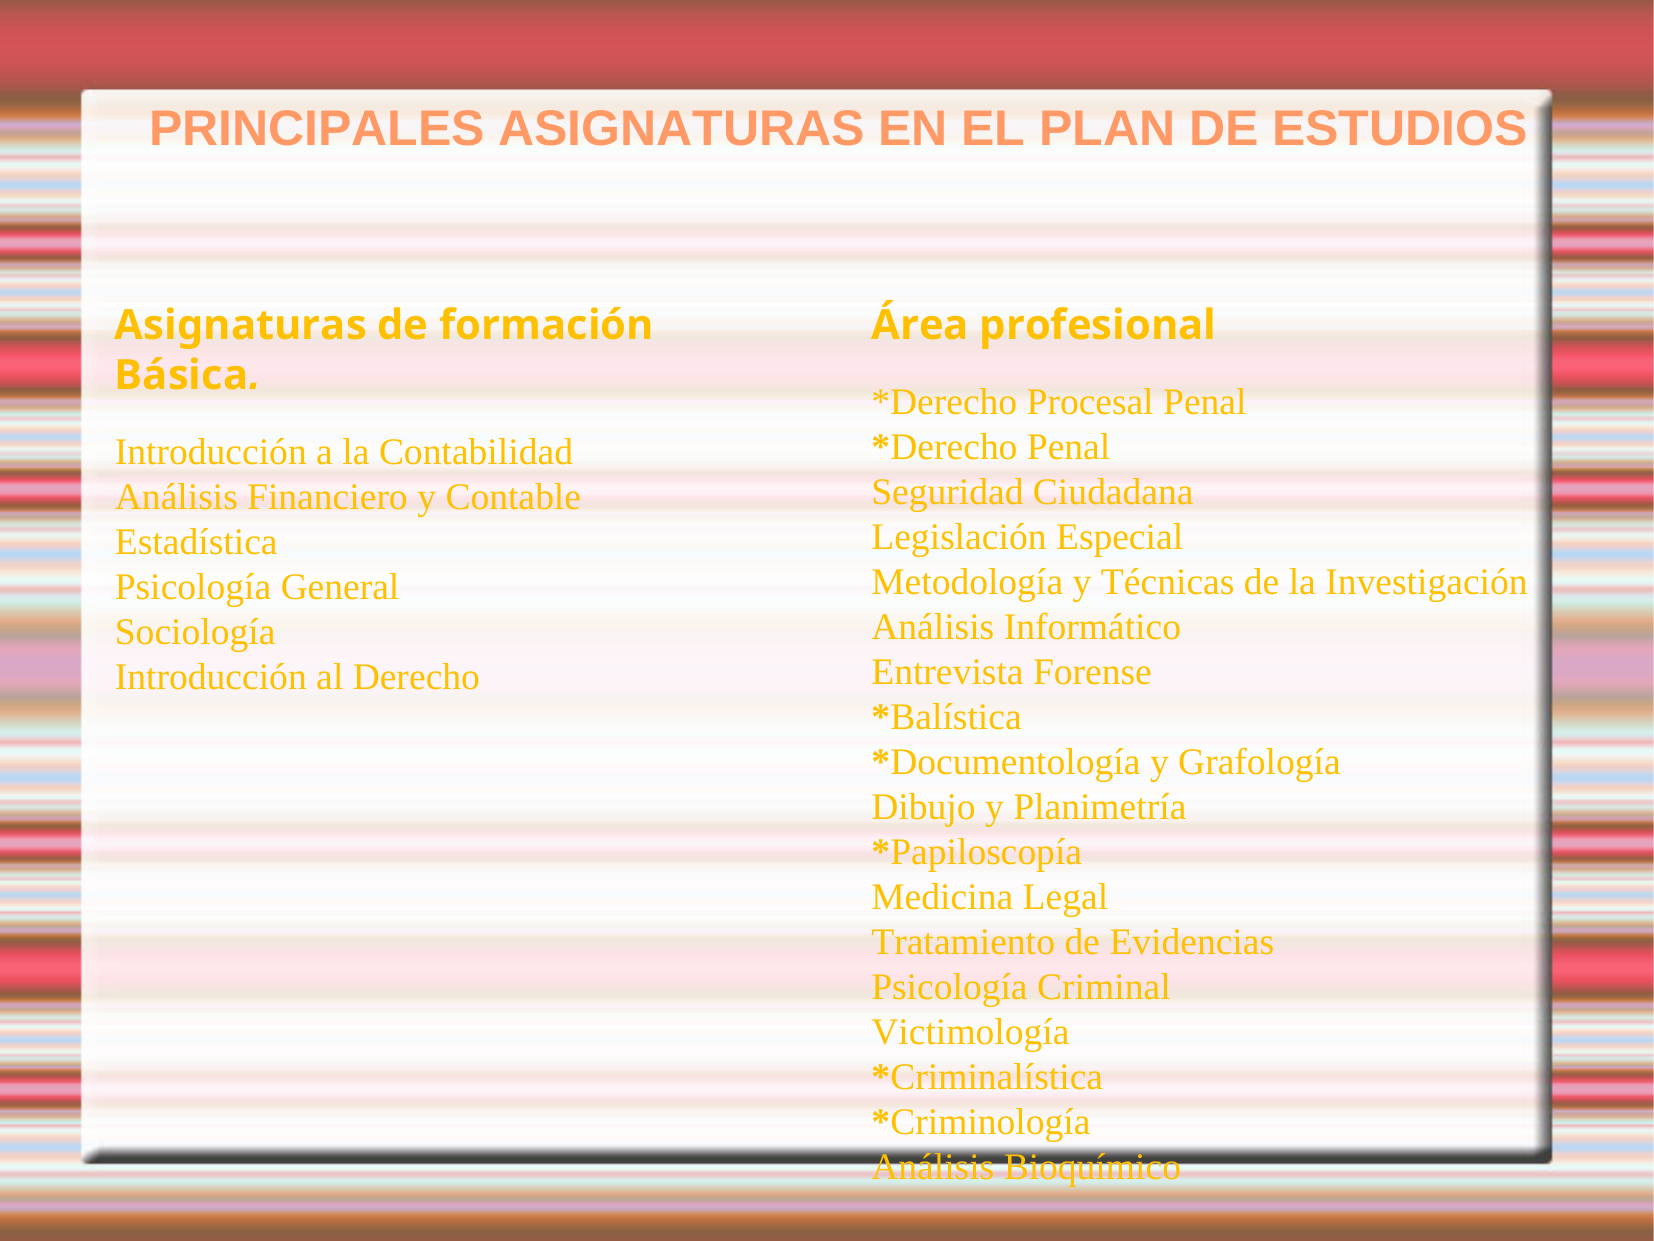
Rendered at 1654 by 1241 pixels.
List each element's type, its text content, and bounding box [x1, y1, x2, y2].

list Asignaturas de formación Básica. Introducción a la Contabilidad Análisis Financiero y Contable Estadística Psicología General Sociología Introducción al Derecho [82, 290, 815, 1109]
title PRINCIPALES ASIGNATURAS EN EL PLAN DE ESTUDIOS [94, 88, 1583, 296]
picture [0, 0, 1654, 1241]
list Área profesional *Derecho Procesal Penal *Derecho Penal Seguridad Ciudadana Legislación Especial Metodología y Técnicas de la Investigación Análisis Informático Entrevista Forense *Balística *Documentología y Grafología Dibujo y Planimetría *Papiloscopía Medicina Legal Tratamiento de Evidencias Psicología Criminal Victimología *Criminalística *Criminología Análisis Bioquímico [839, 290, 1571, 1109]
